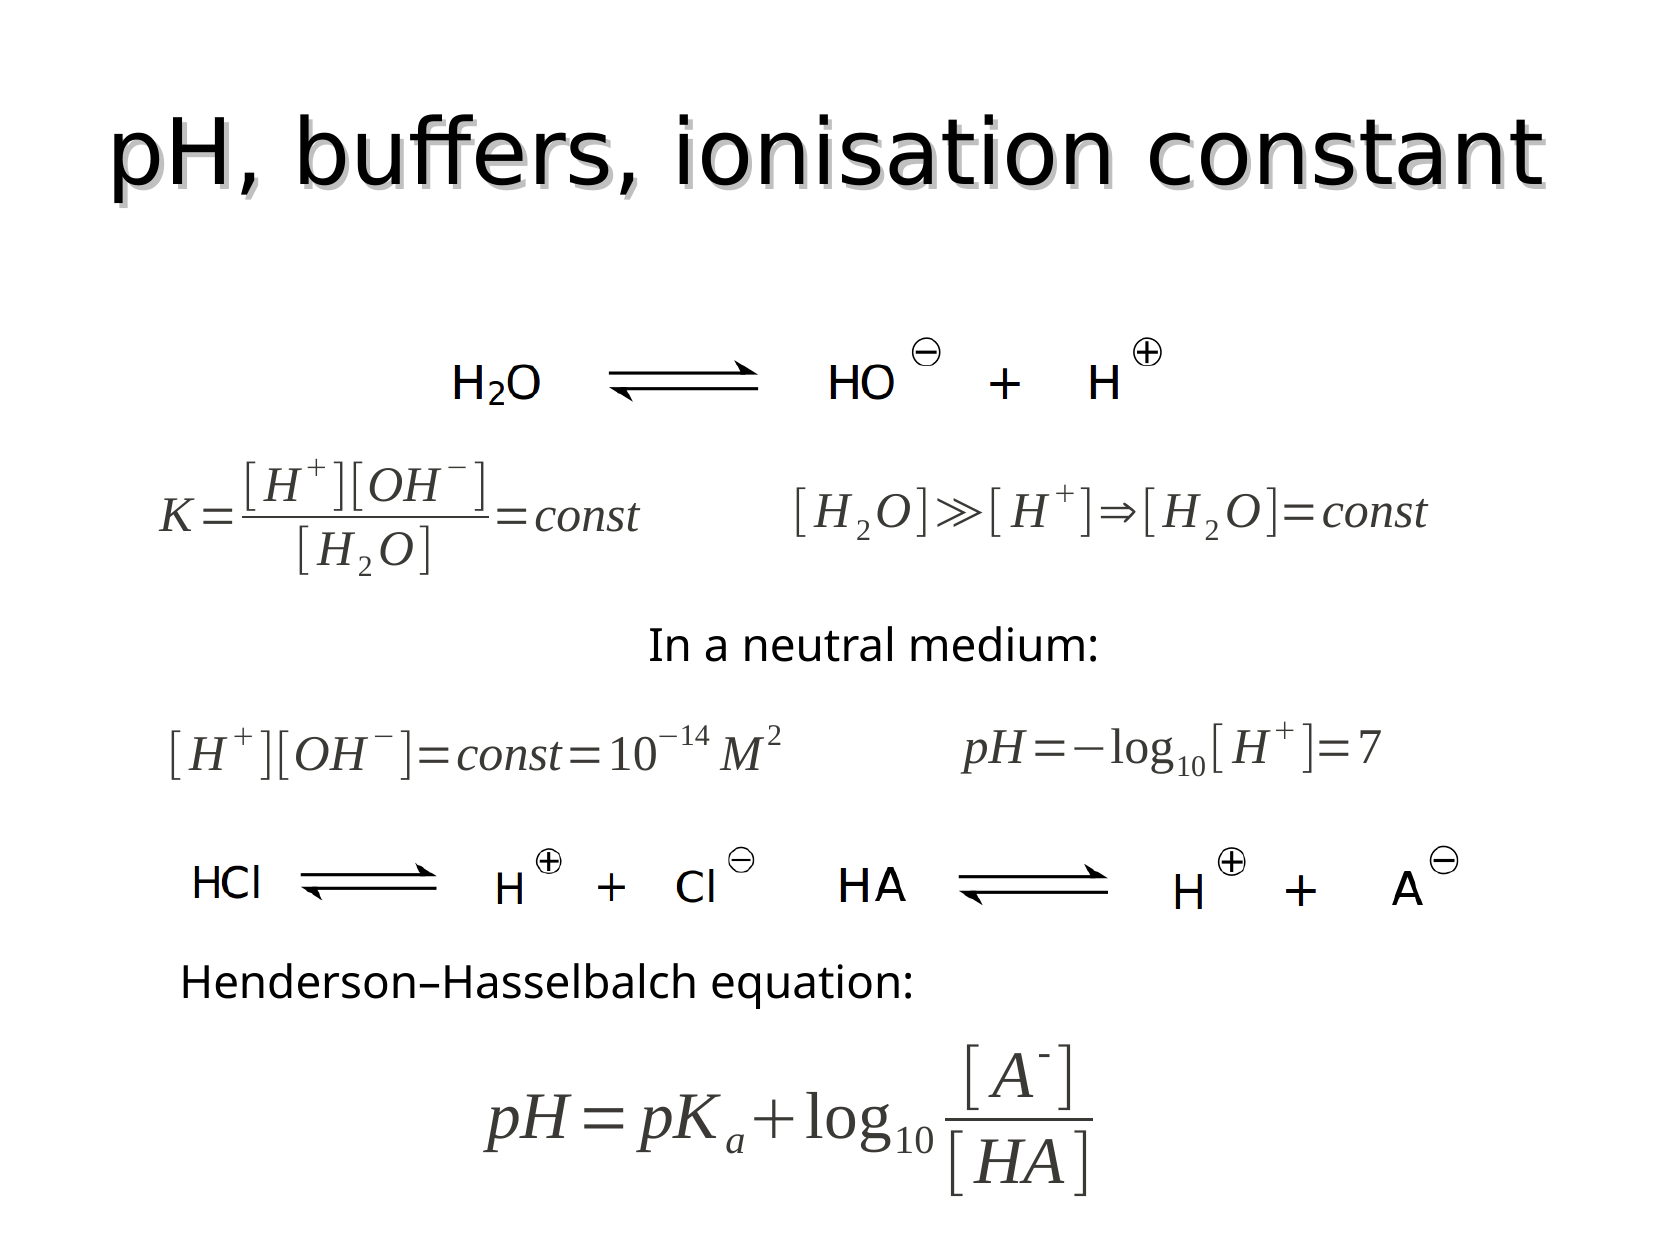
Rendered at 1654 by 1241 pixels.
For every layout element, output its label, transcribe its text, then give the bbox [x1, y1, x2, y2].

chart [787, 476, 1434, 547]
picture [835, 845, 1459, 926]
chart [952, 712, 1388, 783]
title pH, buffers, ionisation constant [82, 45, 1571, 261]
chart [150, 450, 645, 584]
chart [162, 718, 788, 783]
text_box In a neutral medium: [633, 604, 1141, 681]
chart [472, 1029, 1103, 1201]
text_box Henderson–Hasselbalch equation: [164, 942, 1463, 1019]
picture [189, 846, 755, 919]
picture [450, 337, 1163, 422]
